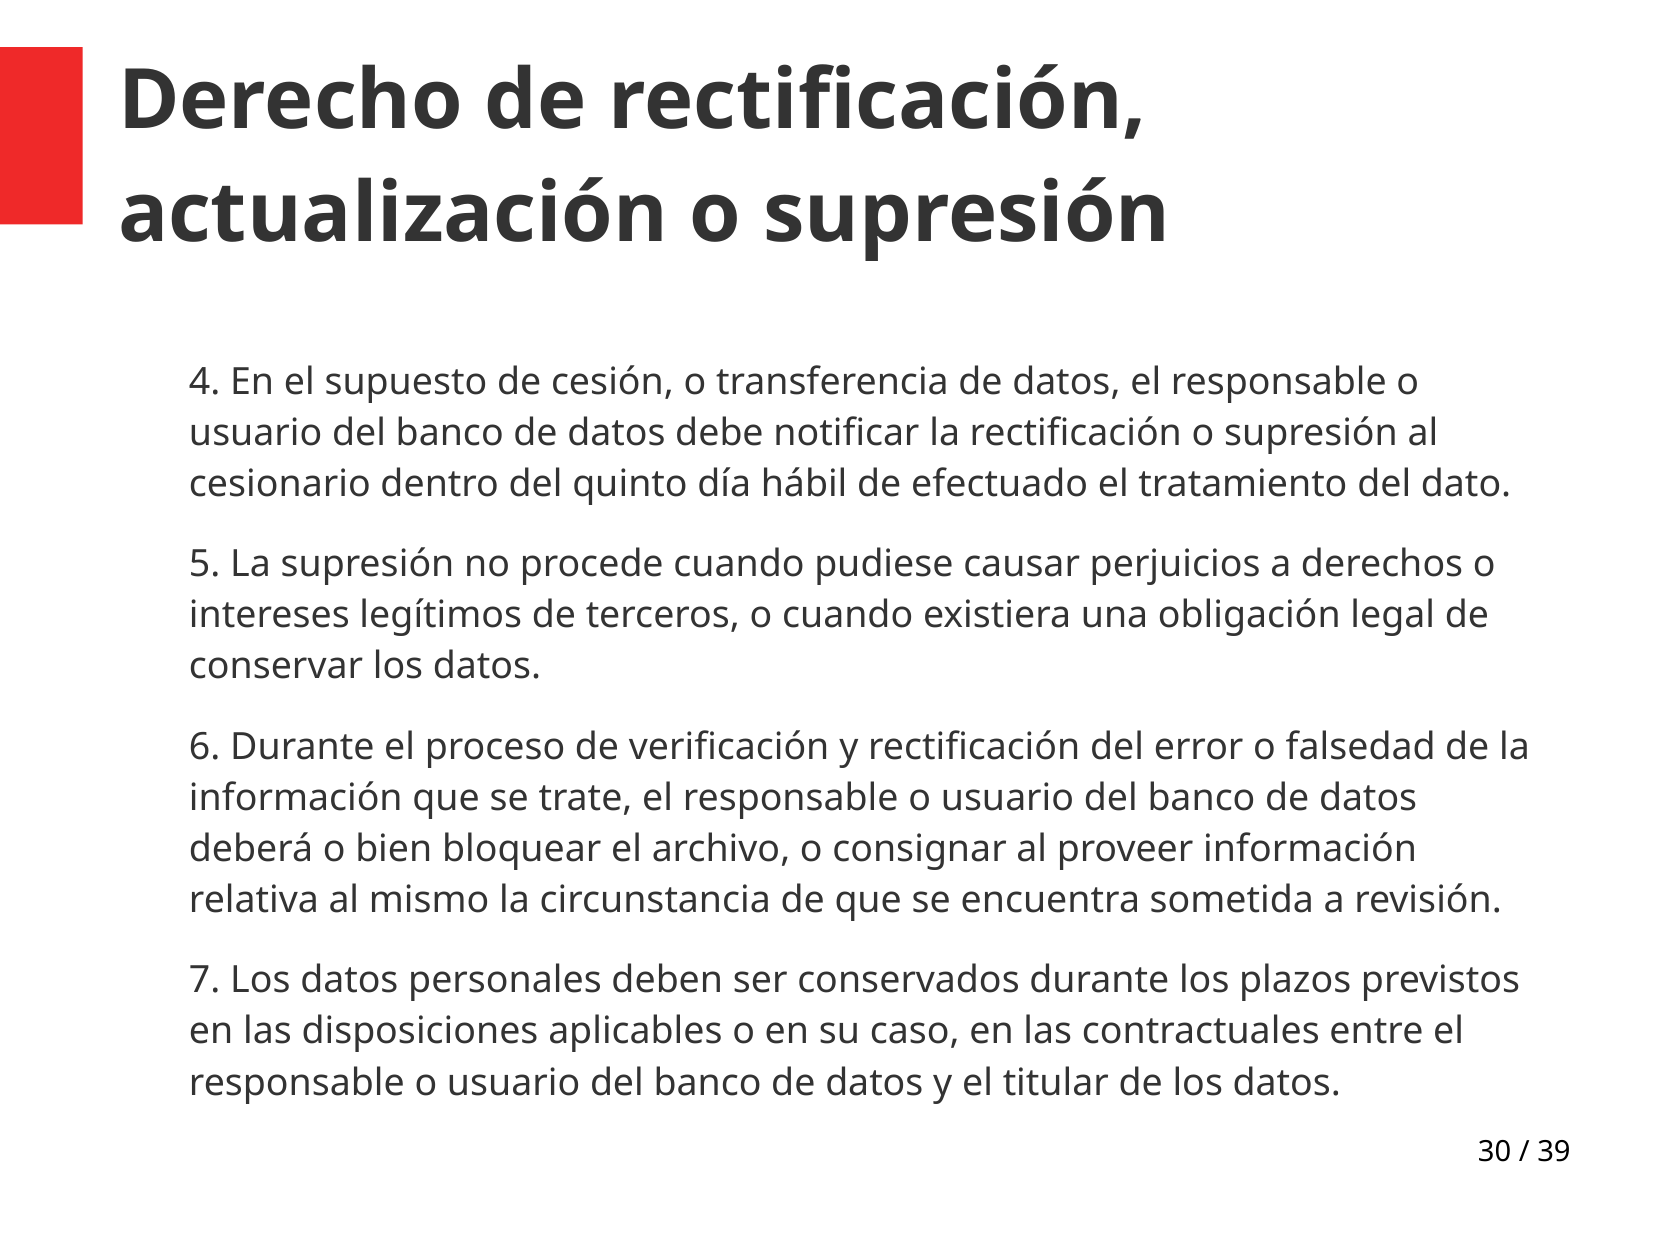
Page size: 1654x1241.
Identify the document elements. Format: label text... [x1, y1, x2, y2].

list 4. En el supuesto de cesión, o transferencia de datos, el responsable o usuario del banco de datos debe notificar la rectificación o supresión al cesionario dentro del quinto día hábil de efectuado el tratamiento del dato. 5. La supresión no procede cuando pudiese causar perjuicios a derechos o intereses legítimos de terceros, o cuando existiera una obligación legal de conservar los datos. 6. Durante el proceso de verificación y rectificación del error o falsedad de la información que se trate, el responsable o usuario del banco de datos deberá o bien bloquear el archivo, o consignar al proveer información relativa al mismo la circunstancia de que se encuentra sometida a revisión. 7. Los datos personales deben ser conservados durante los plazos previstos en las disposiciones aplicables o en su caso, en las contractuales entre el responsable o usuario del banco de datos y el titular de los datos. [118, 354, 1536, 1074]
title Derecho de rectificación, actualización o supresión [118, 49, 1571, 257]
